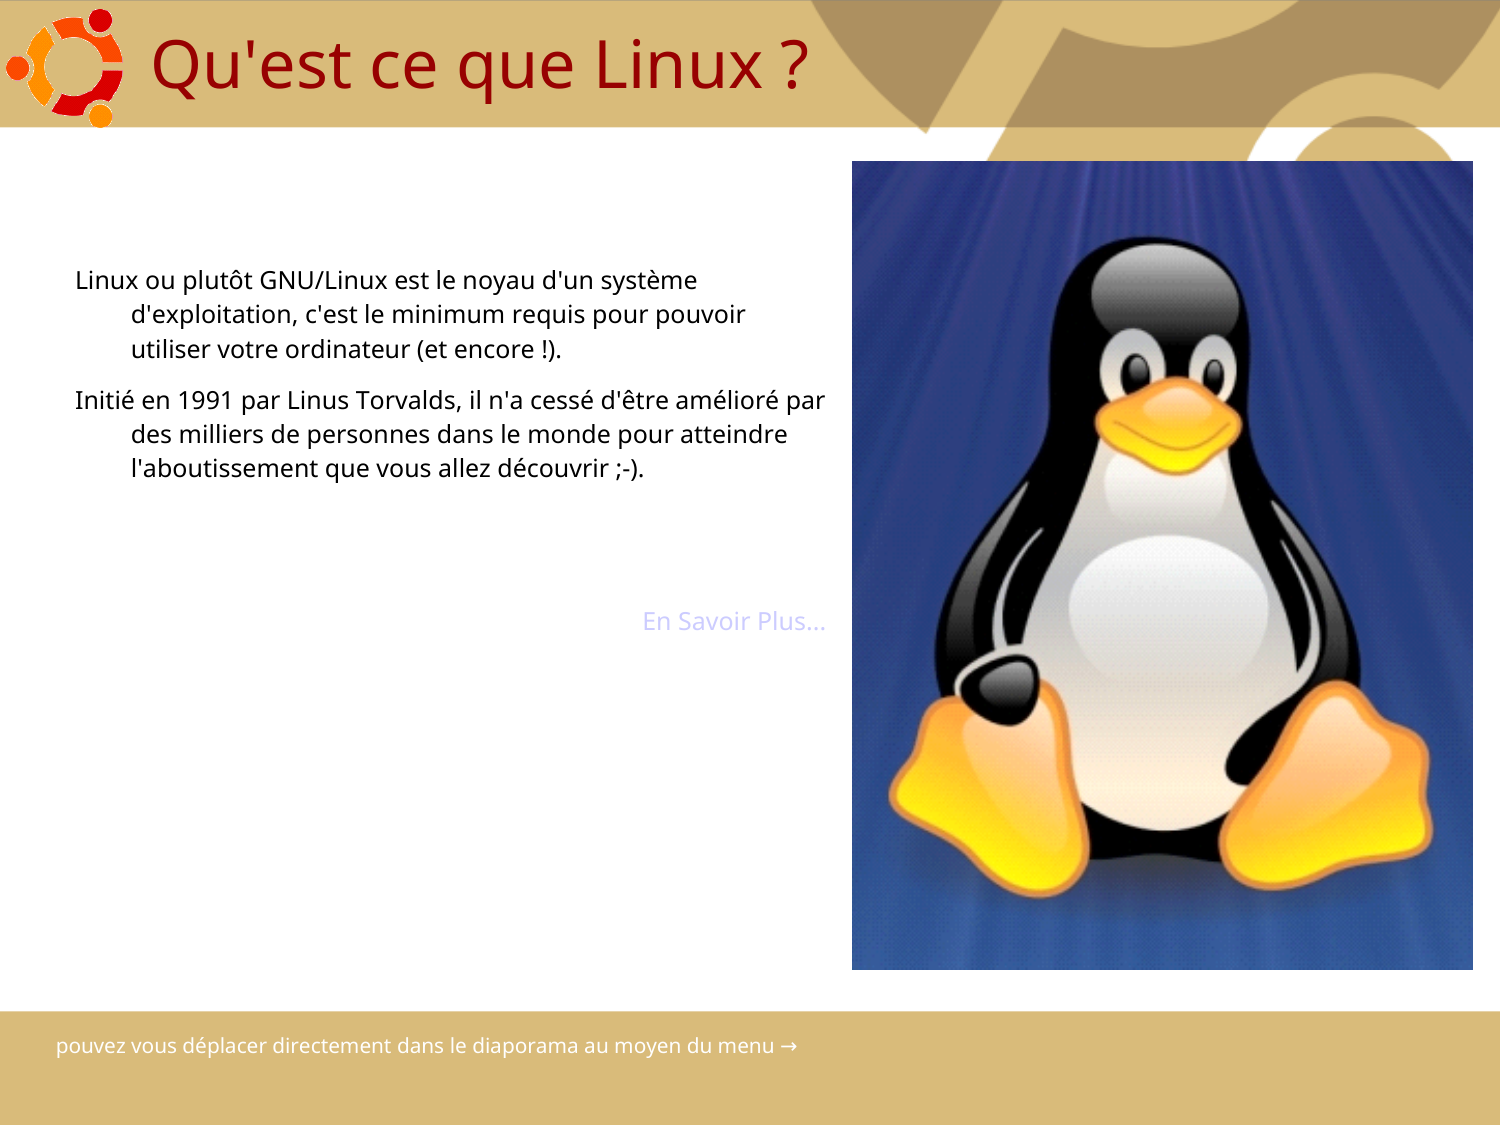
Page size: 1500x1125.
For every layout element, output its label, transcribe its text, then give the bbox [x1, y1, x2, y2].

picture [0, 0, 1500, 975]
list Linux ou plutôt GNU/Linux est le noyau d'un système d'exploitation, c'est le minimum requis pour pouvoir utiliser votre ordinateur (et encore !). Initié en 1991 par Linus Torvalds, il n'a cessé d'être amélioré par des milliers de personnes dans le monde pour atteindre l'aboutissement que vous allez découvrir ;-). En Savoir Plus... [74, 262, 827, 918]
title Qu'est ce que Linux ? [135, 0, 1418, 126]
